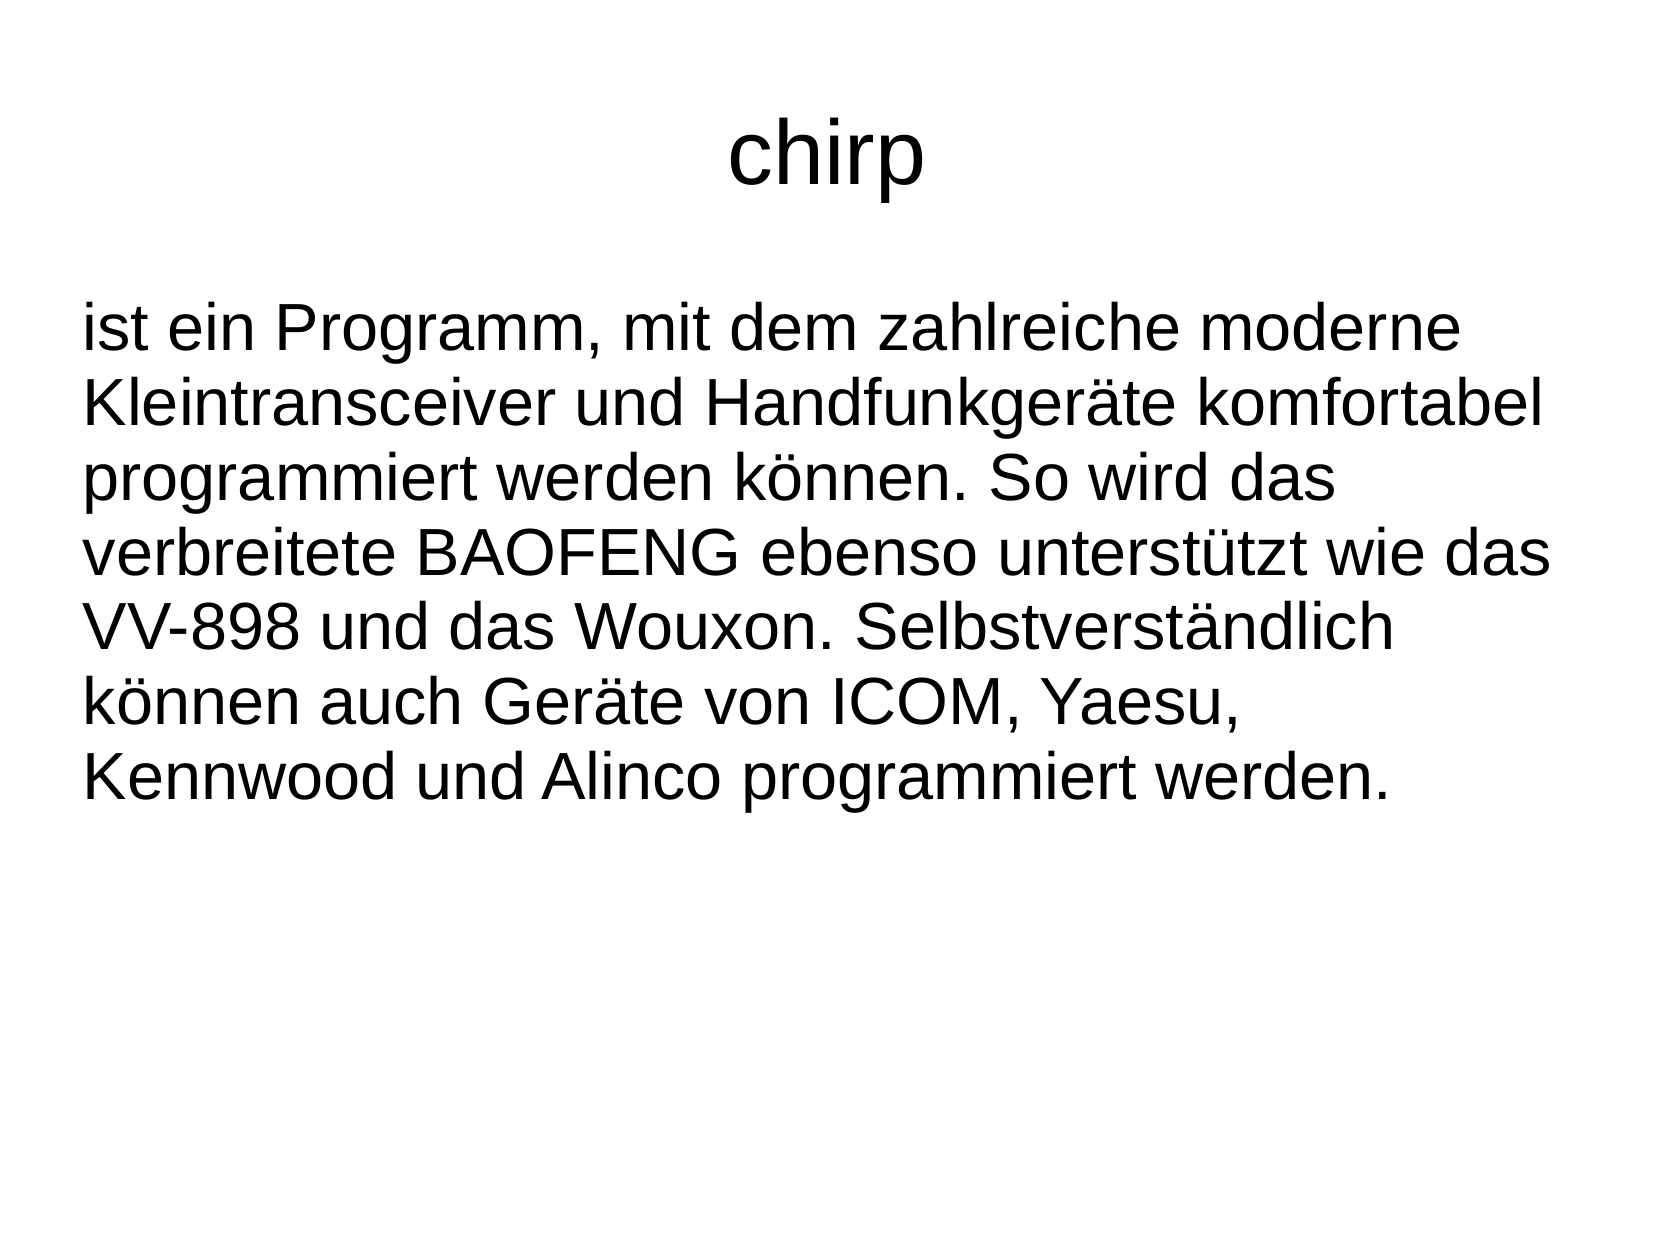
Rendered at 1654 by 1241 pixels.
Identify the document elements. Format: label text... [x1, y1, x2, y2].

list ist ein Programm, mit dem zahlreiche moderne Kleintransceiver und Handfunkgeräte komfortabel programmiert werden können. So wird das verbreitete BAOFENG ebenso unterstützt wie das VV-898 und das Wouxon. Selbstverständlich können auch Geräte von ICOM, Yaesu, Kennwood und Alinco programmiert werden. [82, 290, 1571, 1010]
title chirp [82, 49, 1571, 257]
